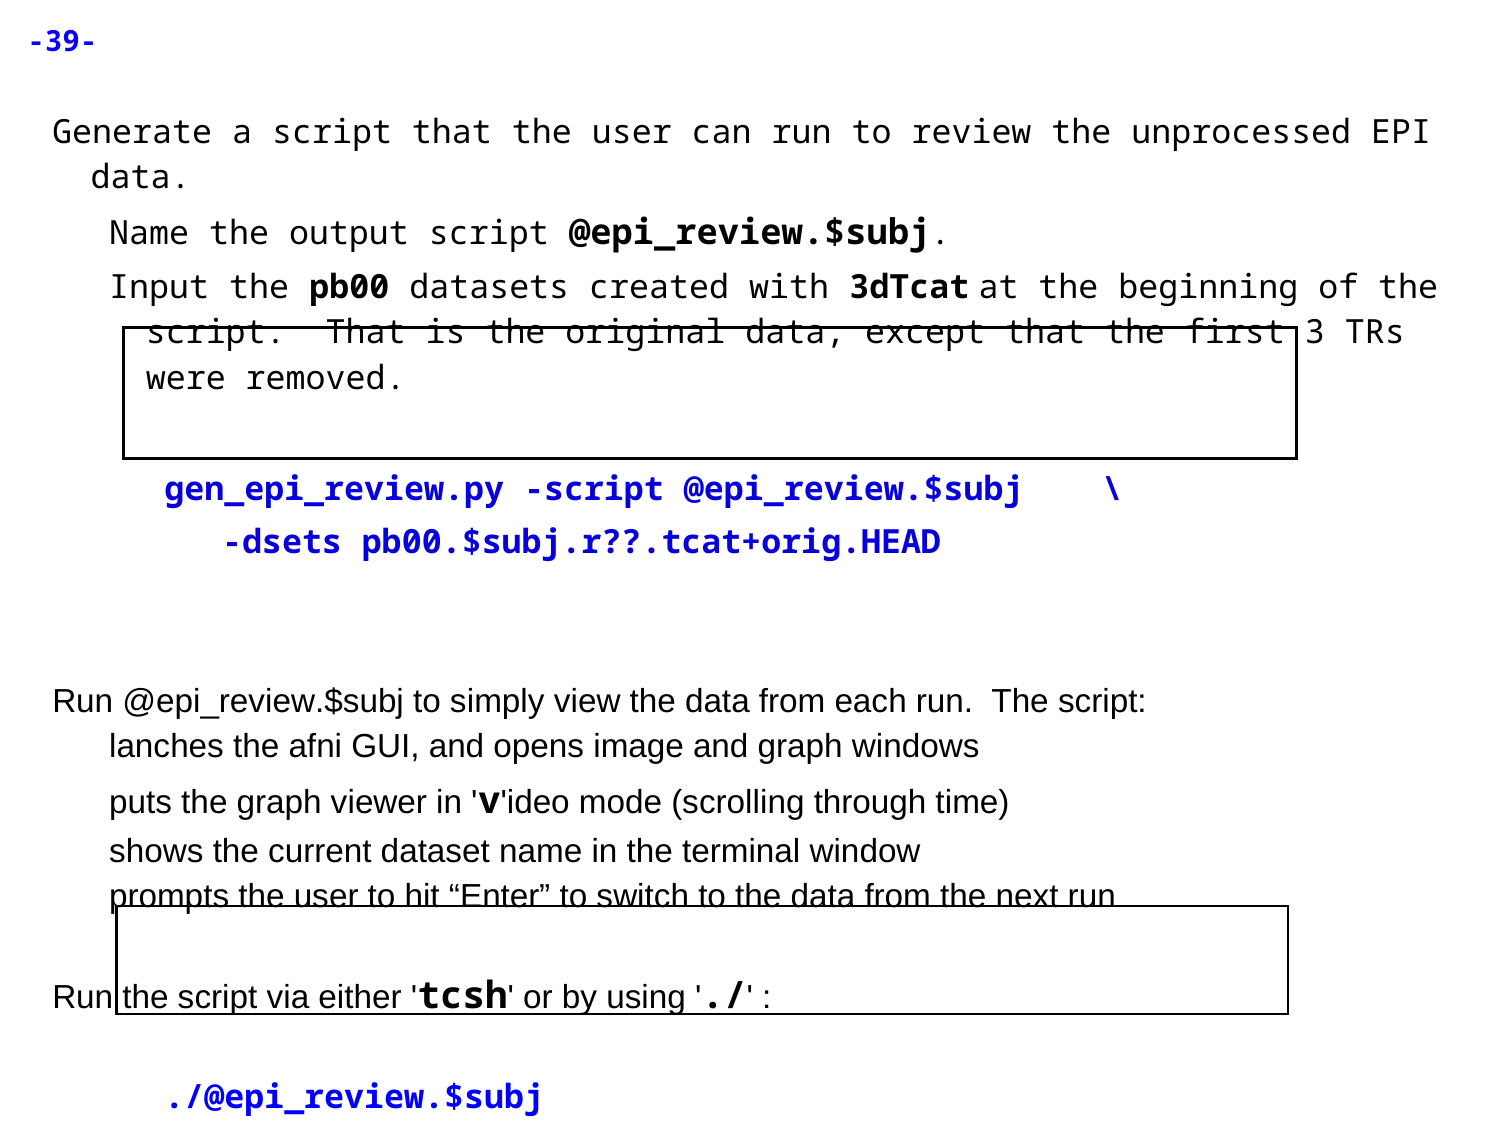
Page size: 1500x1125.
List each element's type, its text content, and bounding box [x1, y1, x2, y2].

list Generate a script that the user can run to review the unprocessed EPI data. Name the output script @epi_review.$subj. Input the pb00 datasets created with 3dTcat at the beginning of the script. That is the original data, except that the first 3 TRs were removed. gen_epi_review.py -script @epi_review.$subj \ -dsets pb00.$subj.r??.tcat+orig.HEAD Run @epi_review.$subj to simply view the data from each run. The script: lanches the afni GUI, and opens image and graph windows puts the graph viewer in 'v'ideo mode (scrolling through time) shows the current dataset name in the terminal window prompts the user to hit “Enter” to switch to the data from the next run Run the script via either 'tcsh' or by using './' : ./@epi_review.$subj [37, 99, 1463, 1051]
